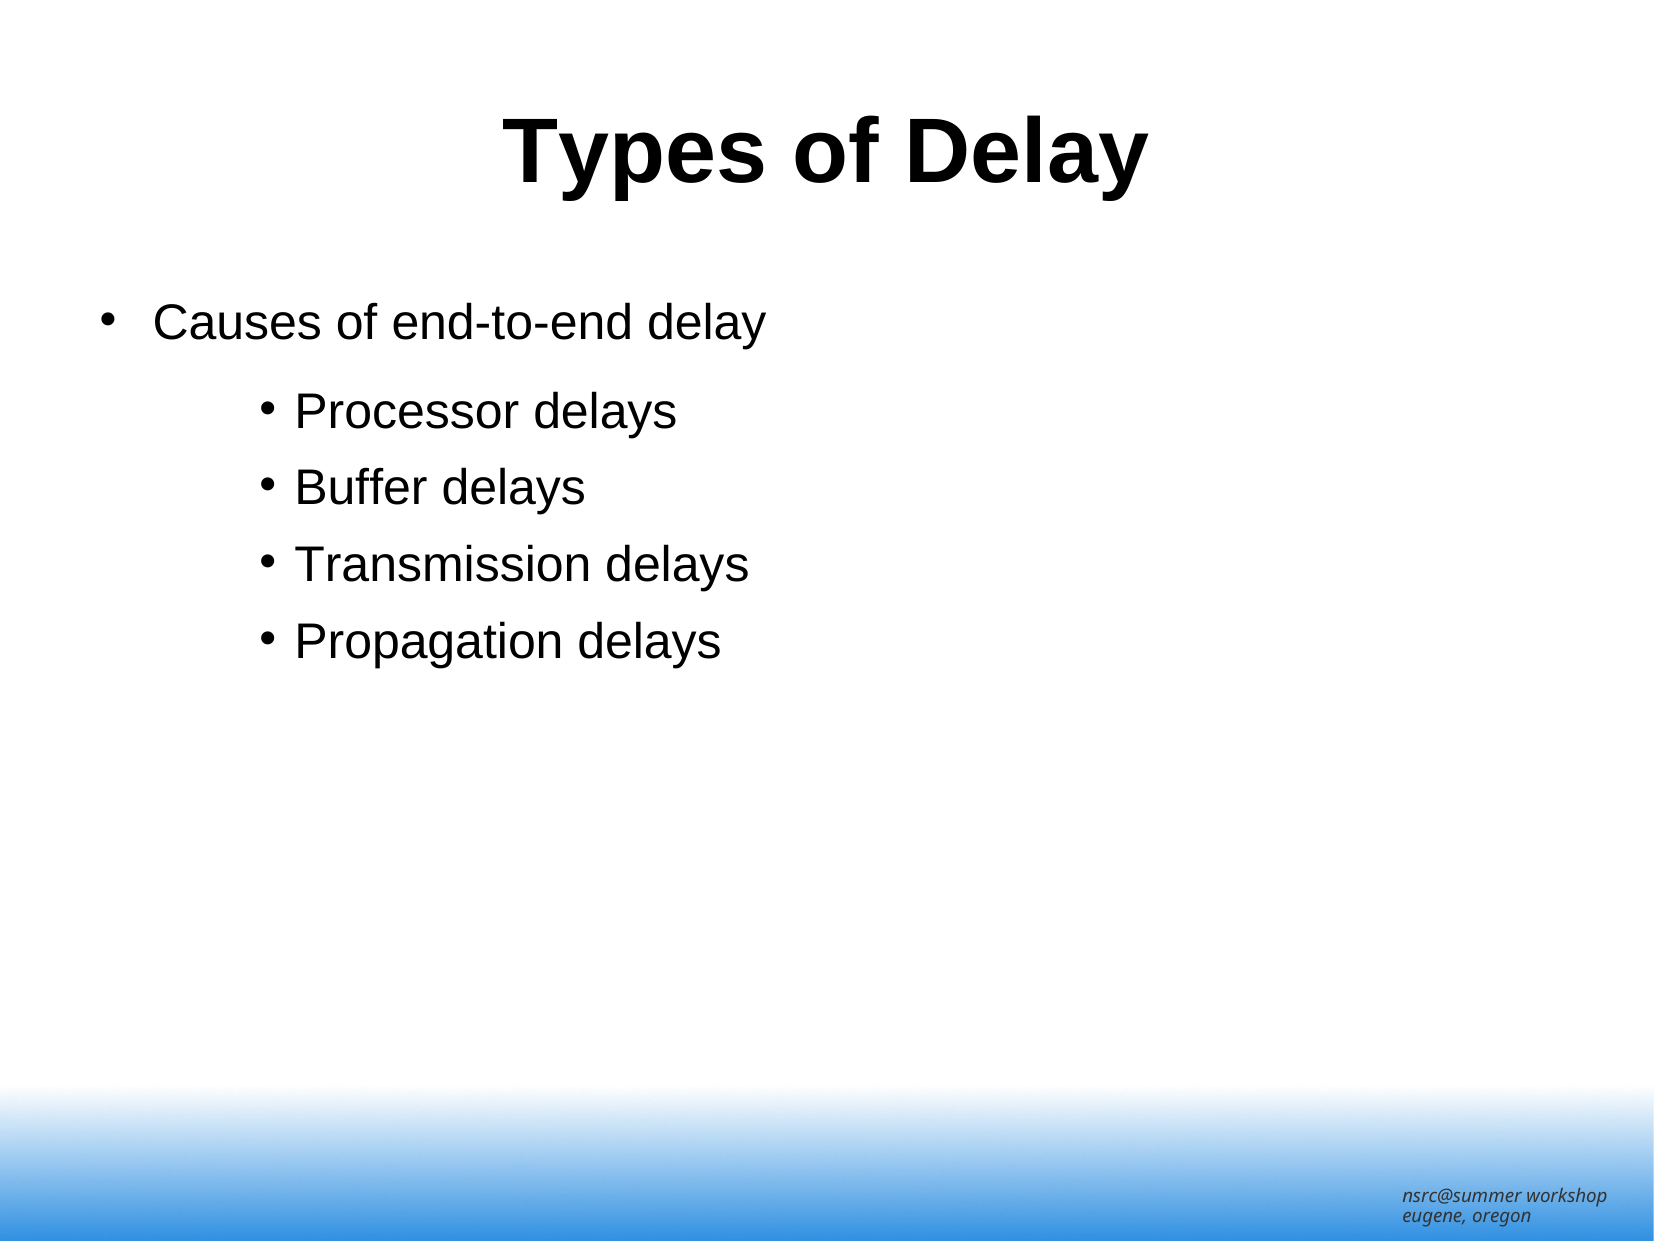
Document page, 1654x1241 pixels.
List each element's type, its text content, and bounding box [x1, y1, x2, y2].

list Causes of end-to-end delay Processor delays Buffer delays Transmission delays Propagation delays [82, 290, 1571, 1094]
picture [0, 1083, 1654, 1241]
title Types of Delay [82, 56, 1571, 249]
